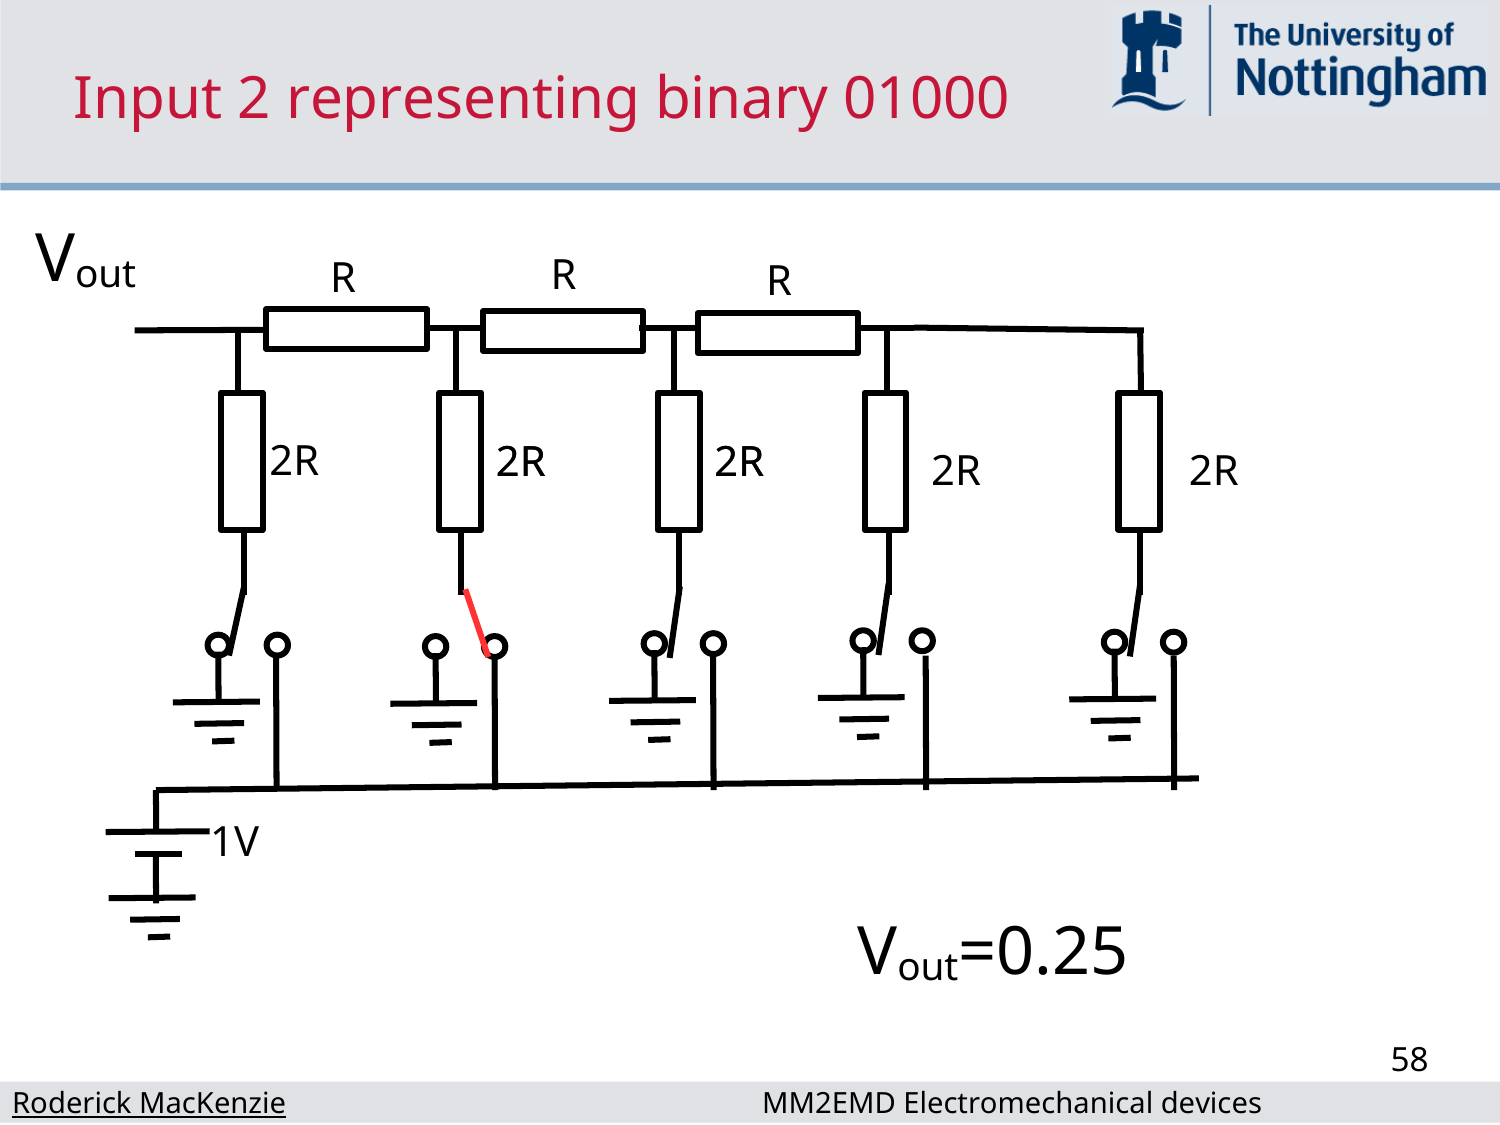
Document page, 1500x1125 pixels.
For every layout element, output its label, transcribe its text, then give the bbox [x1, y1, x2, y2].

text_box 1V [195, 806, 296, 951]
text_box R [315, 243, 416, 379]
text_box 2R [1174, 436, 1275, 572]
text_box 2R [254, 426, 355, 561]
text_box <number> [1375, 1030, 1500, 1101]
text_box 2R [481, 427, 582, 563]
text_box R [751, 246, 852, 382]
text_box 2R [699, 427, 800, 563]
text_box 2R [916, 436, 1017, 572]
picture [1111, 4, 1487, 116]
text_box R [535, 240, 636, 376]
text_box Vout=0.25 [819, 900, 1230, 1098]
text_box Vout [20, 207, 170, 342]
title Input 2 representing binary 01000 [59, 20, 1137, 172]
